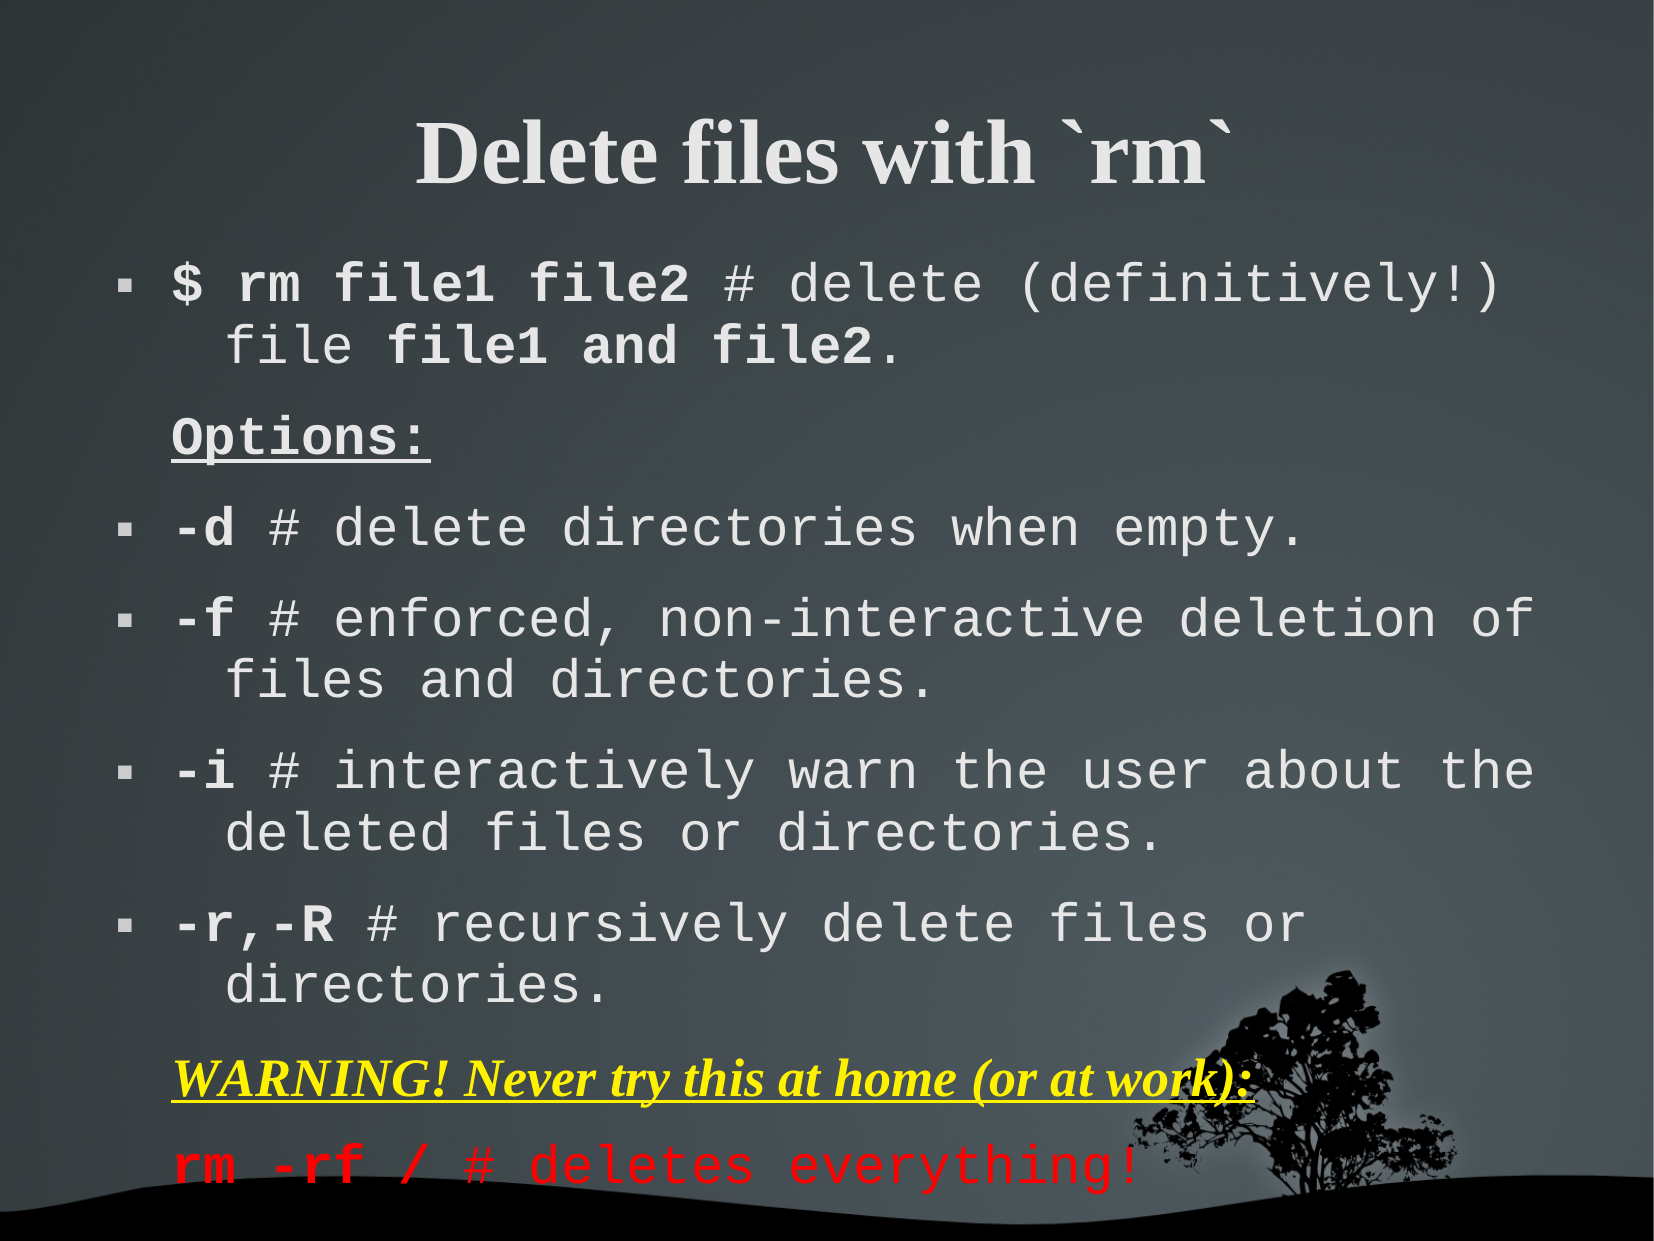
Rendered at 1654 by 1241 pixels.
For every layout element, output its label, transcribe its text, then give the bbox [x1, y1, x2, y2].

title Delete files with `rm` [82, 49, 1571, 256]
picture [0, 0, 1654, 1241]
list $ rm file1 file2 # delete (definitively!) file file1 and file2. Options: -d # delete directories when empty. -f # enforced, non-interactive deletion of files and directories. -i # interactively warn the user about the deleted files or directories. -r,-R # recursively delete files or directories. WARNING! Never try this at home (or at work): rm -rf / # deletes everything! [82, 256, 1571, 1241]
